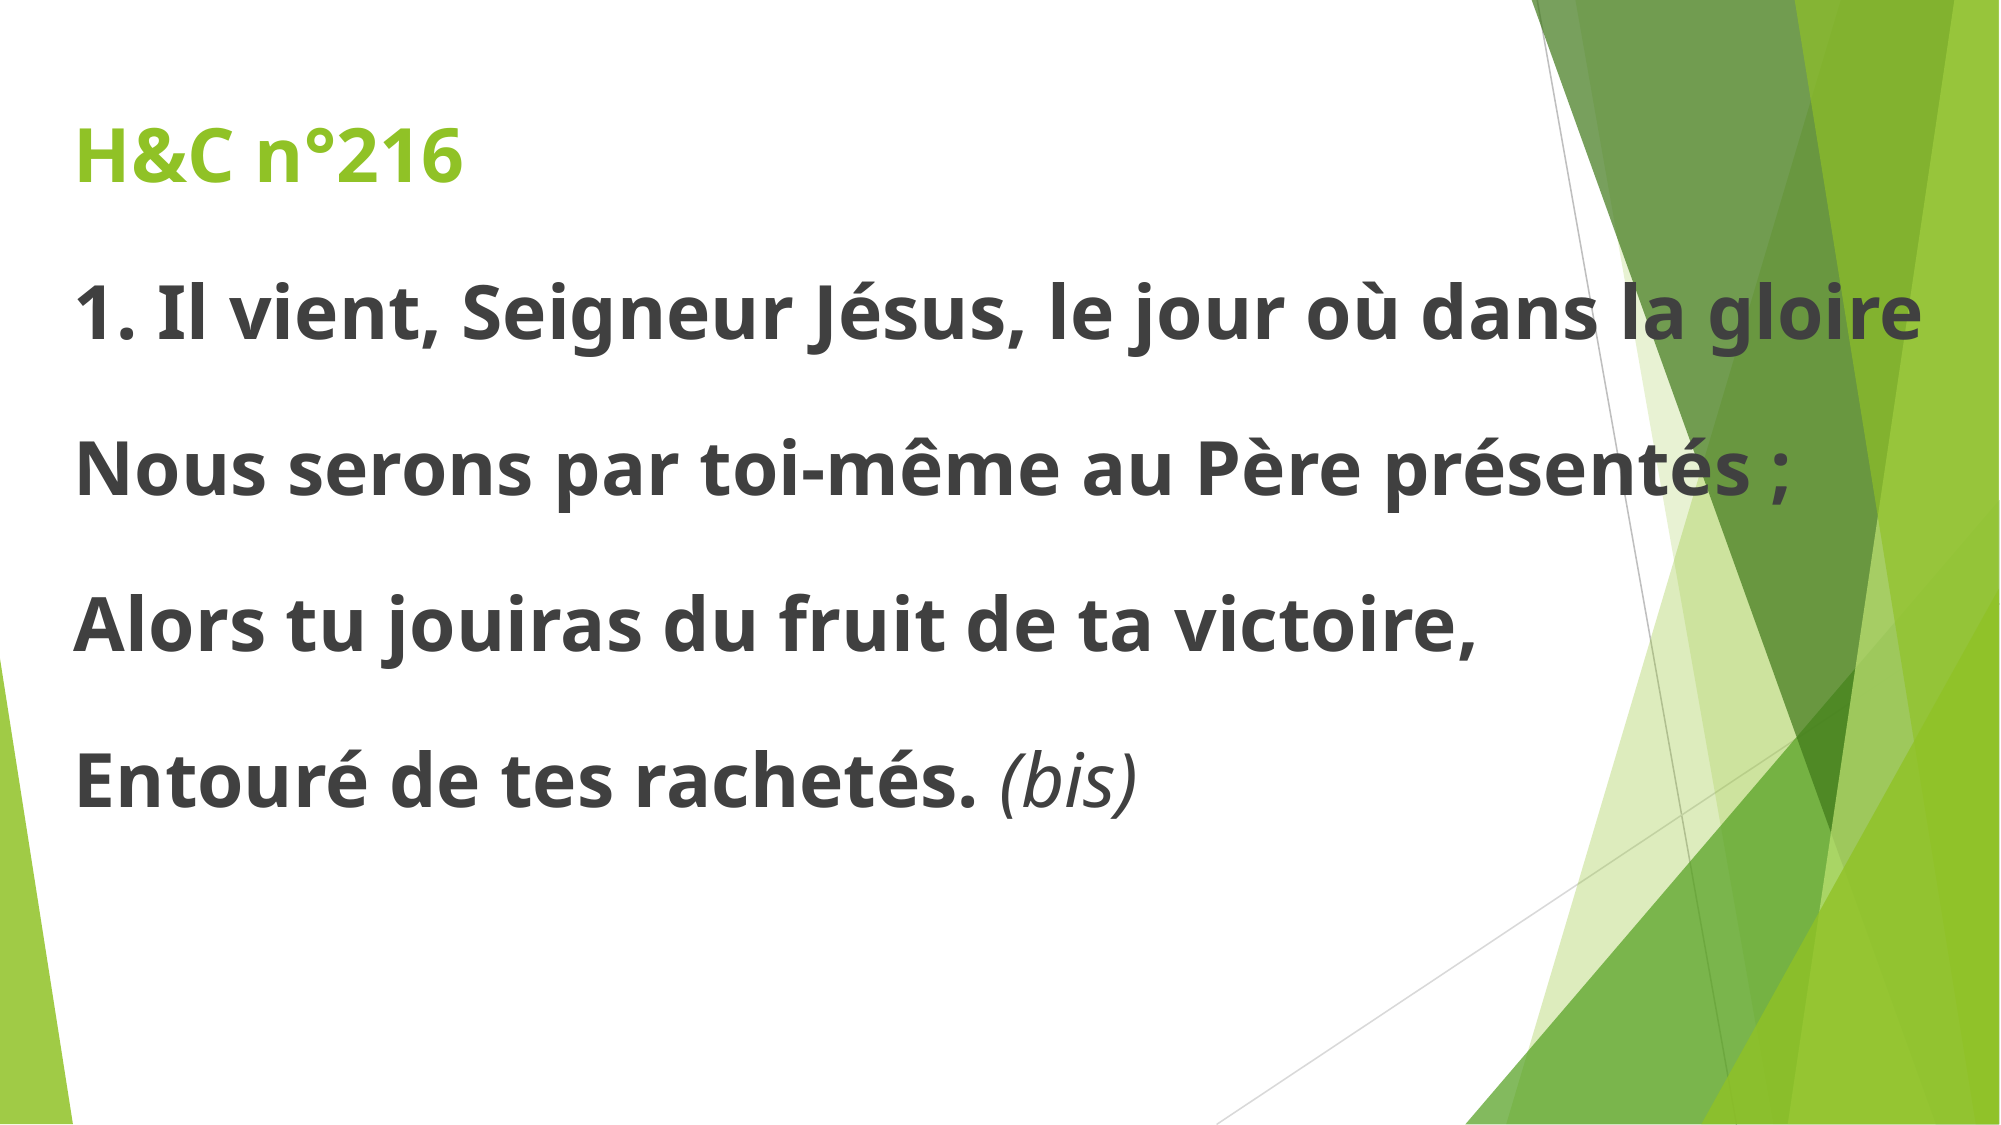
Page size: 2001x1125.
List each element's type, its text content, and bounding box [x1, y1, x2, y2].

text_box H&C n°216 [59, 99, 1522, 212]
text_box 1. Il vient, Seigneur Jésus, le jour où dans la gloire Nous serons par toi-même au Père présentés ; Alors tu jouiras du fruit de ta victoire, Entouré de tes rachetés. (bis) [59, 212, 1961, 1074]
